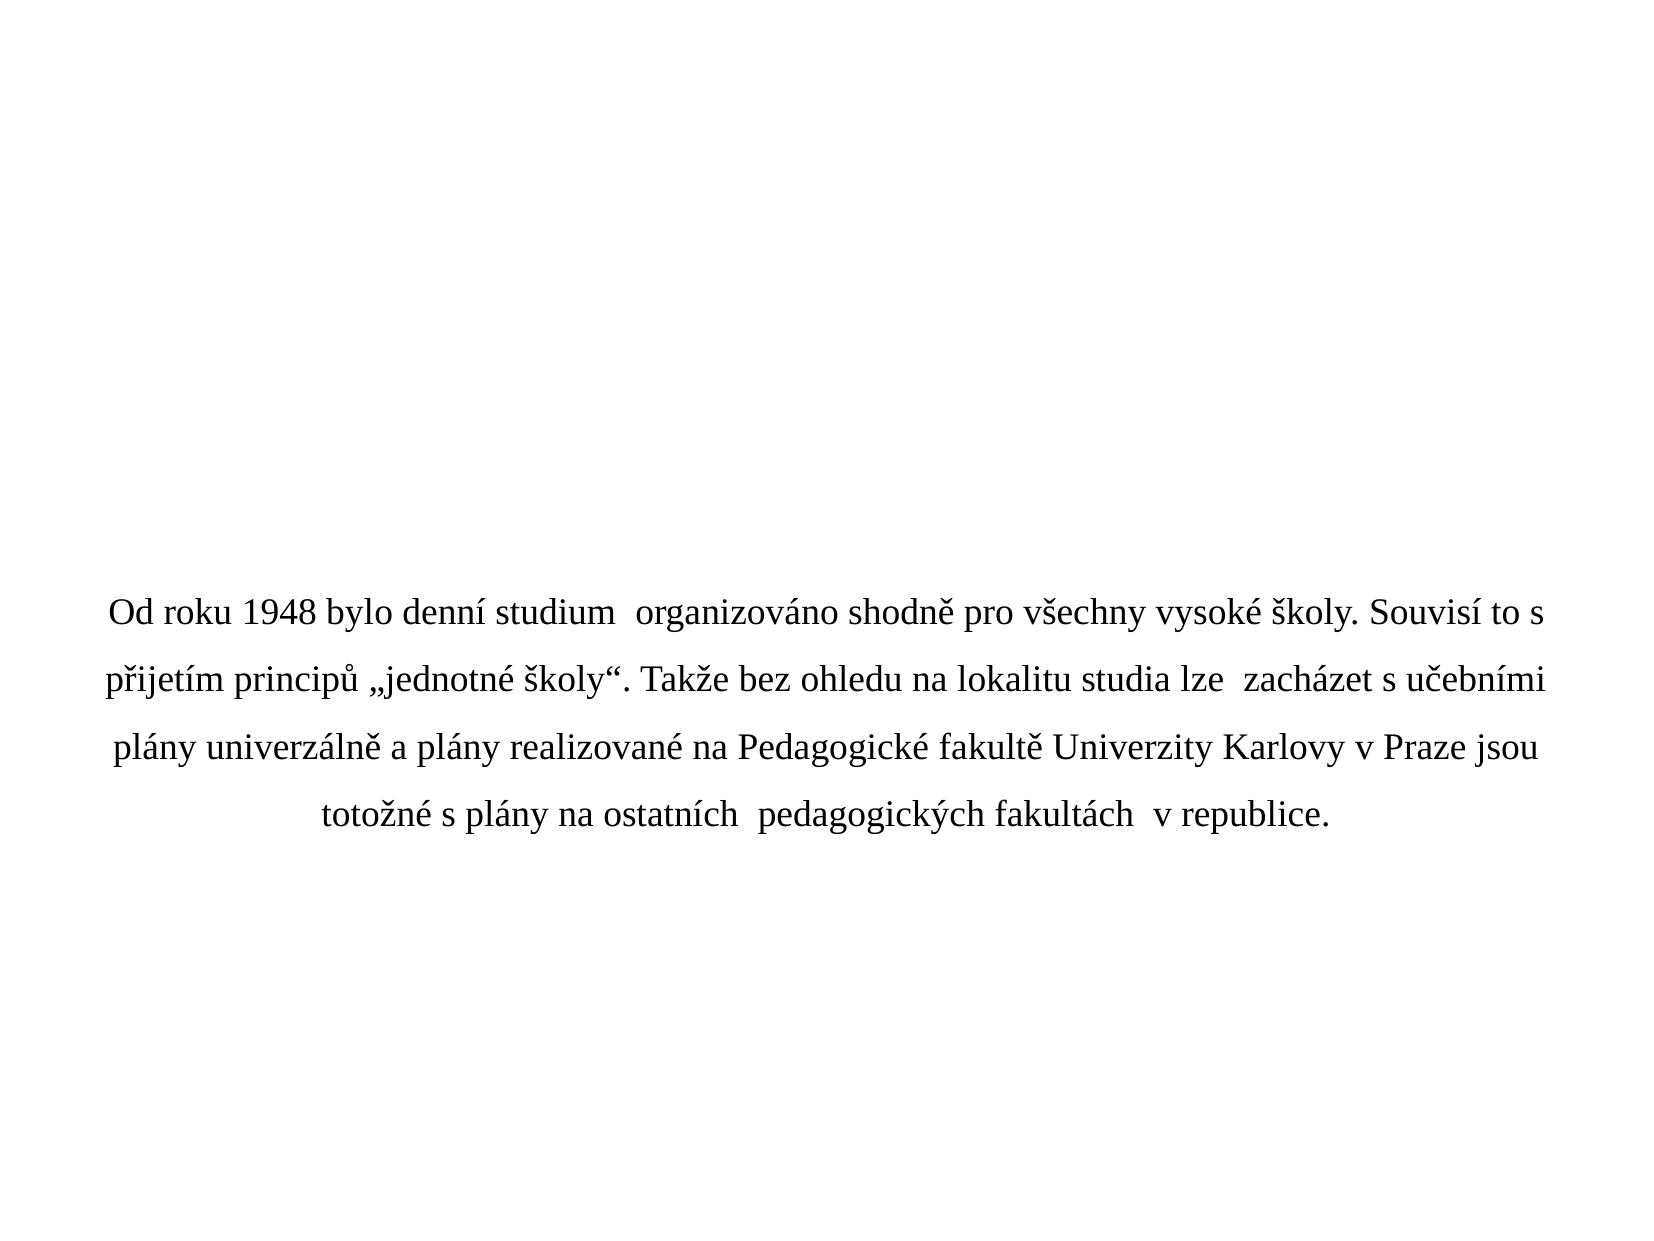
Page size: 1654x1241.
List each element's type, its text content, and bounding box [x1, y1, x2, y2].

subtitle Od roku 1948 bylo denní studium organizováno shodně pro všechny vysoké školy. Souvisí to s přijetím principů „jednotné školy“. Takže bez ohledu na lokalitu studia lze zacházet s učebními plány univerzálně a plány realizované na Pedagogické fakultě Univerzity Karlovy v Praze jsou totožné s plány na ostatních pedagogických fakultách v republice. [82, 297, 1571, 1102]
